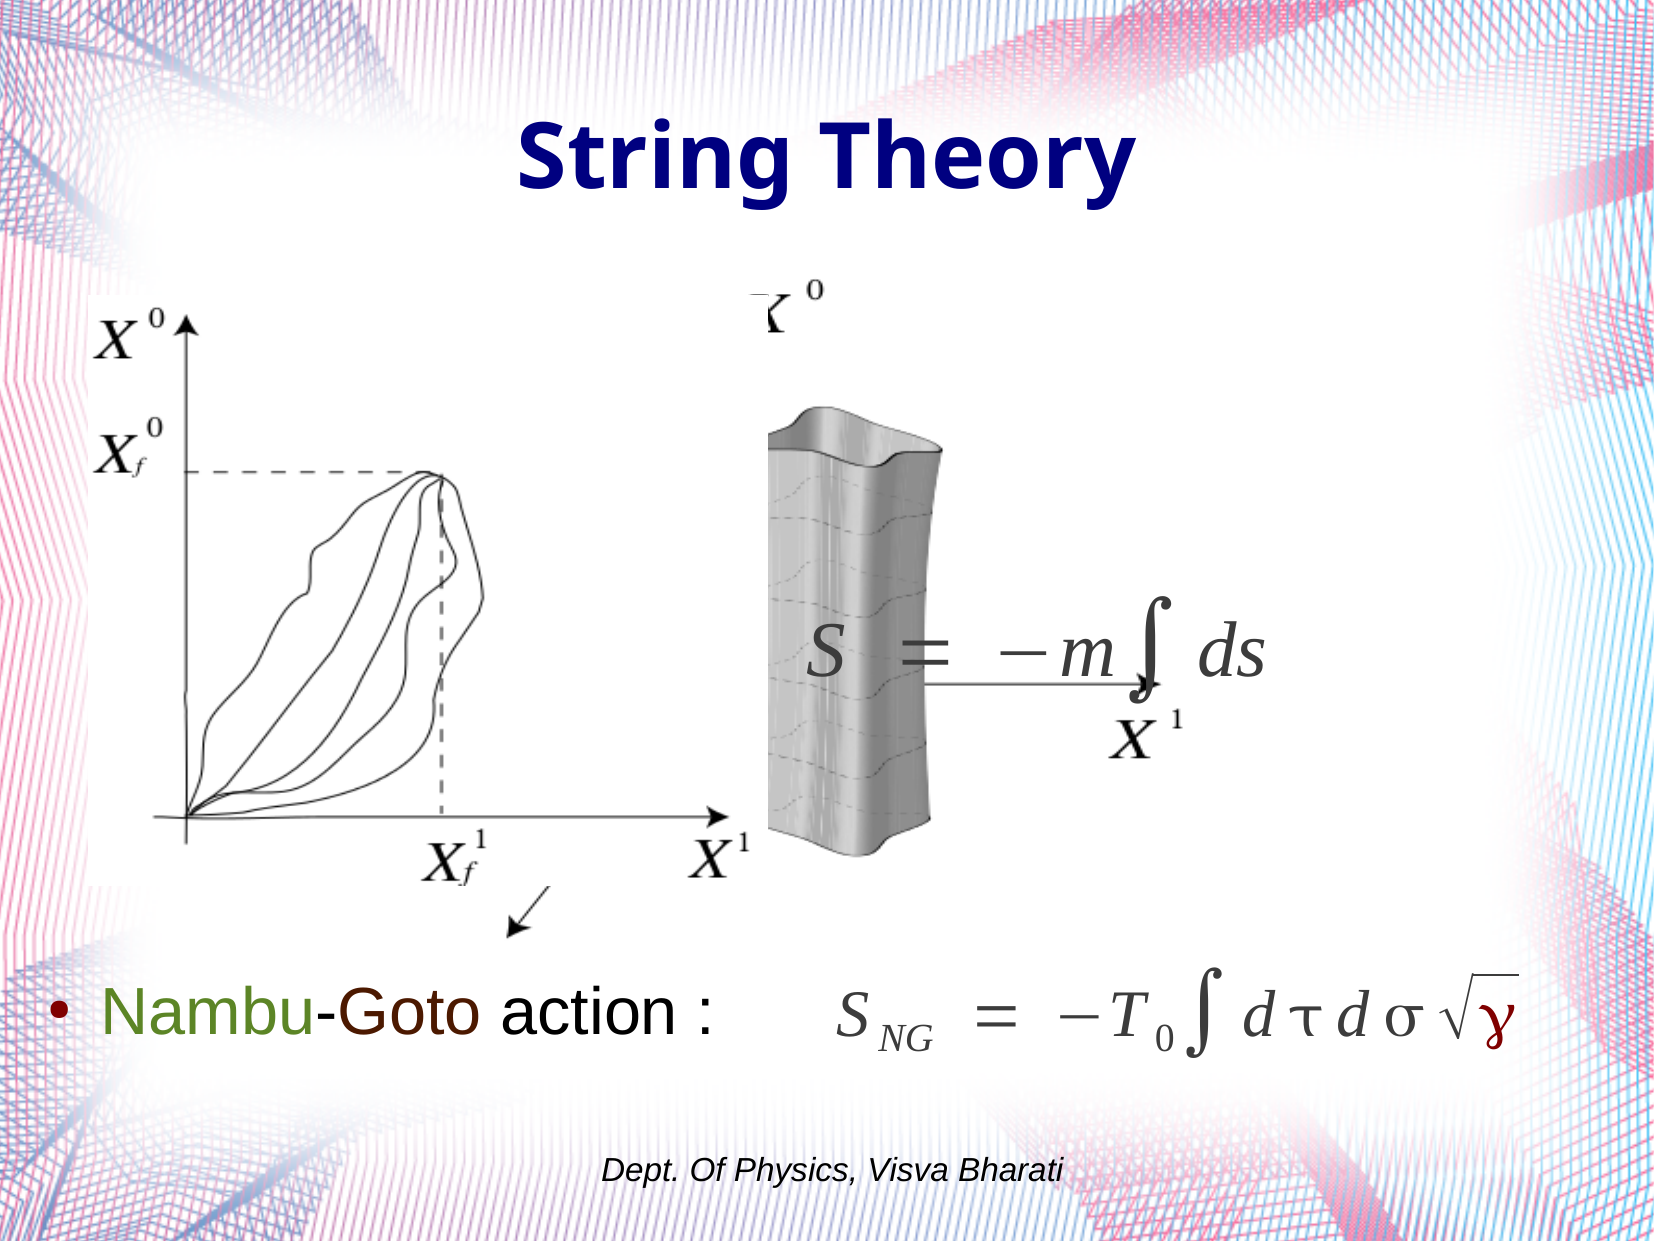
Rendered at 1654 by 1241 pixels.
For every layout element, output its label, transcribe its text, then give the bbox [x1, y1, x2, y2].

picture [0, 0, 1654, 1241]
list Dept. Of Physics, Visva Bharati [295, 1151, 1300, 1211]
chart [797, 590, 1273, 710]
chart [826, 962, 1526, 1063]
list Nambu-Goto action : [29, 974, 857, 1093]
title String Theory [82, 49, 1571, 257]
